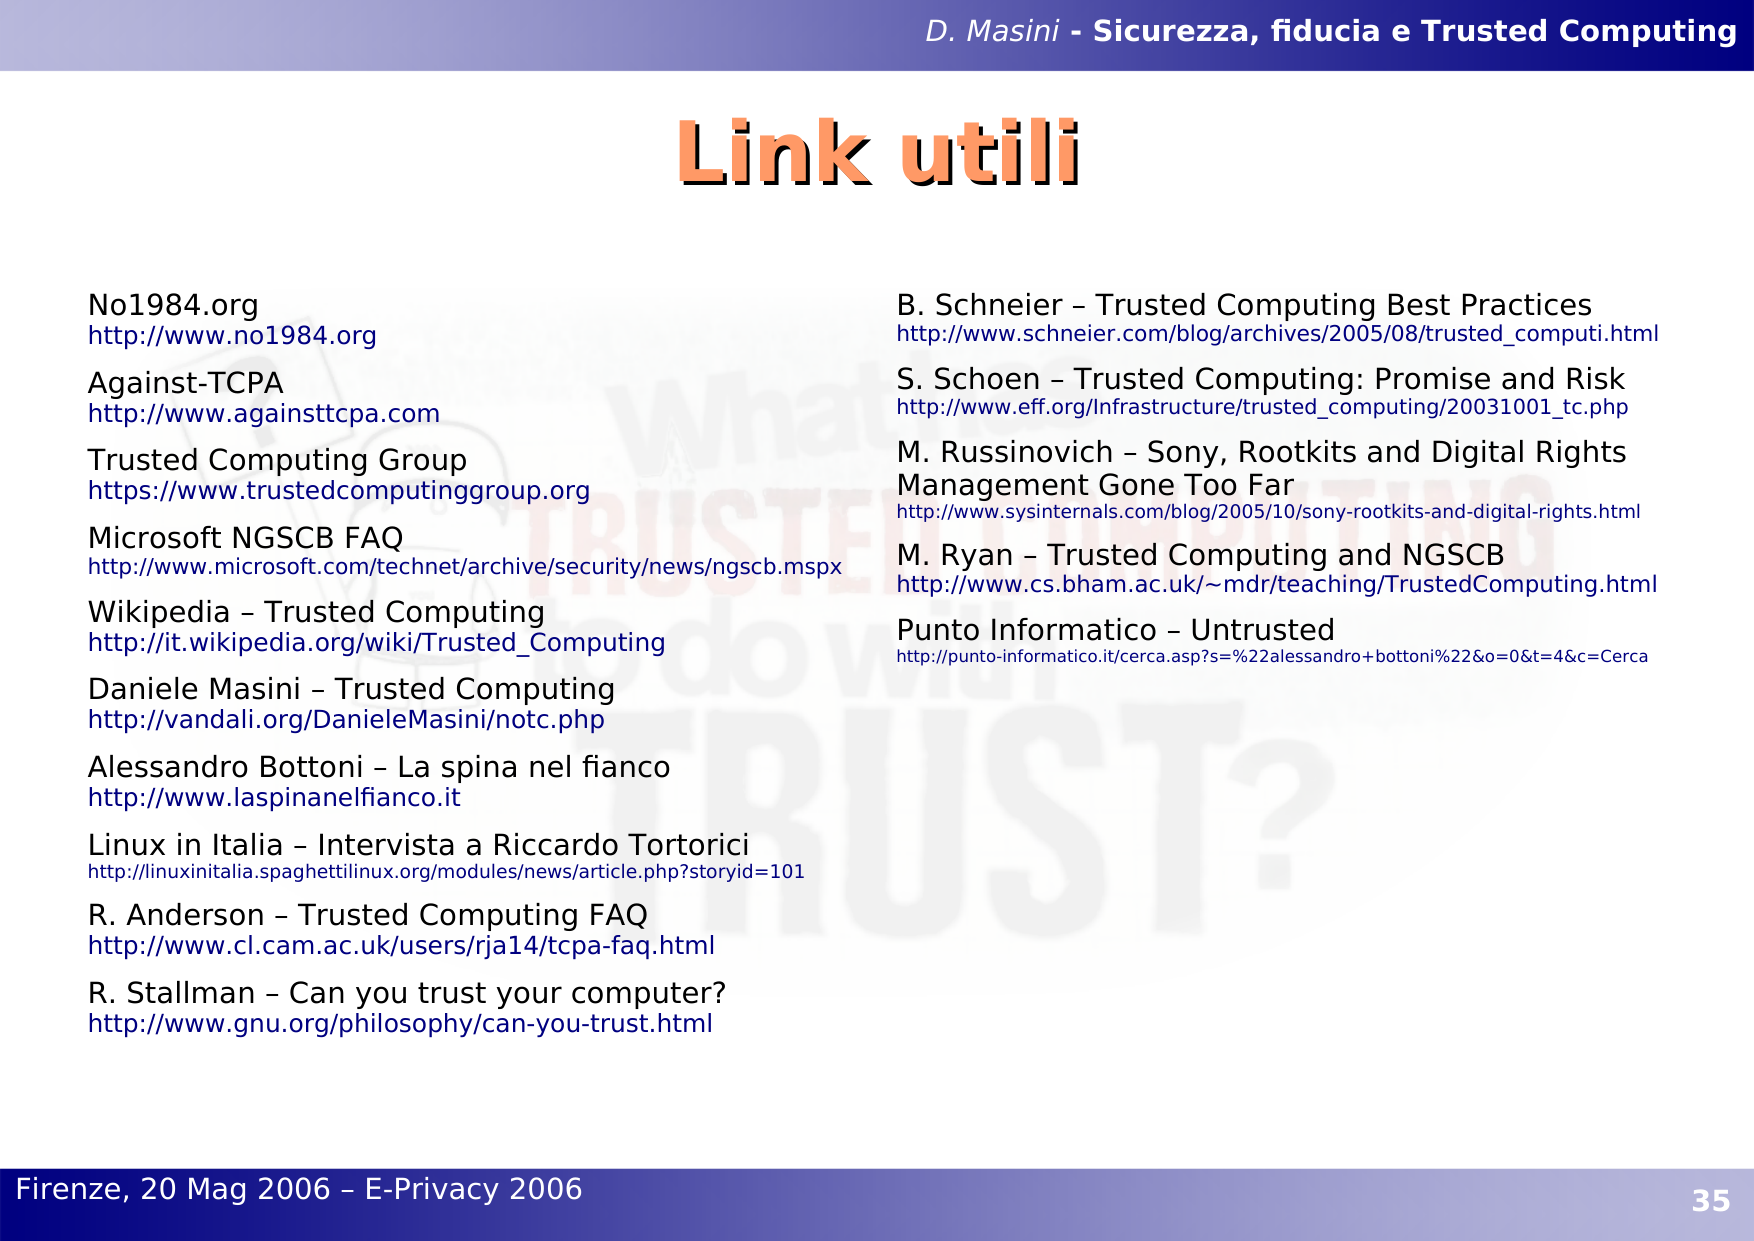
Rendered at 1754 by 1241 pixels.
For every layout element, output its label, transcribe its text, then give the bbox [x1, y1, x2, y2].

picture [0, 0, 1754, 1241]
title Link utili [87, 49, 1667, 257]
text_box D. Masini - Sicurezza, fiducia e Trusted Computing [602, 7, 1754, 63]
list B. Schneier – Trusted Computing Best Practices http://www.schneier.com/blog/archives/2005/08/trusted_computi.html S. Schoen – Trusted Computing: Promise and Risk http://www.eff.org/Infrastructure/trusted_computing/20031001_tc.php M. Russinovich – Sony, Rootkits and Digital Rights Management Gone Too Far http://www.sysinternals.com/blog/2005/10/sony-rootkits-and-digital-rights.html M. Ryan – Trusted Computing and NGSCB http://www.cs.bham.ac.uk/~mdr/teaching/TrustedComputing.html Punto Informatico – Untrusted http://punto-informatico.it/cerca.asp?s=%22alessandro+bottoni%22&o=0&t=4&c=Cerca [896, 289, 1667, 1108]
list No1984.org http://www.no1984.org Against-TCPA http://www.againsttcpa.com Trusted Computing Group https://www.trustedcomputinggroup.org Microsoft NGSCB FAQ http://www.microsoft.com/technet/archive/security/news/ngscb.mspx Wikipedia – Trusted Computing http://it.wikipedia.org/wiki/Trusted_Computing Daniele Masini – Trusted Computing http://vandali.org/DanieleMasini/notc.php Alessandro Bottoni – La spina nel fianco http://www.laspinanelfianco.it Linux in Italia – Intervista a Riccardo Tortorici http://linuxinitalia.spaghettilinux.org/modules/news/article.php?storyid=101 R. Anderson – Trusted Computing FAQ http://www.cl.cam.ac.uk/users/rja14/tcpa-faq.html R. Stallman – Can you trust your computer? http://www.gnu.org/philosophy/can-you-trust.html [87, 289, 858, 1108]
text_box Firenze, 20 Mag 2006 – E-Privacy 2006 [0, 1175, 1314, 1234]
text_box <number> [1641, 1185, 1732, 1223]
